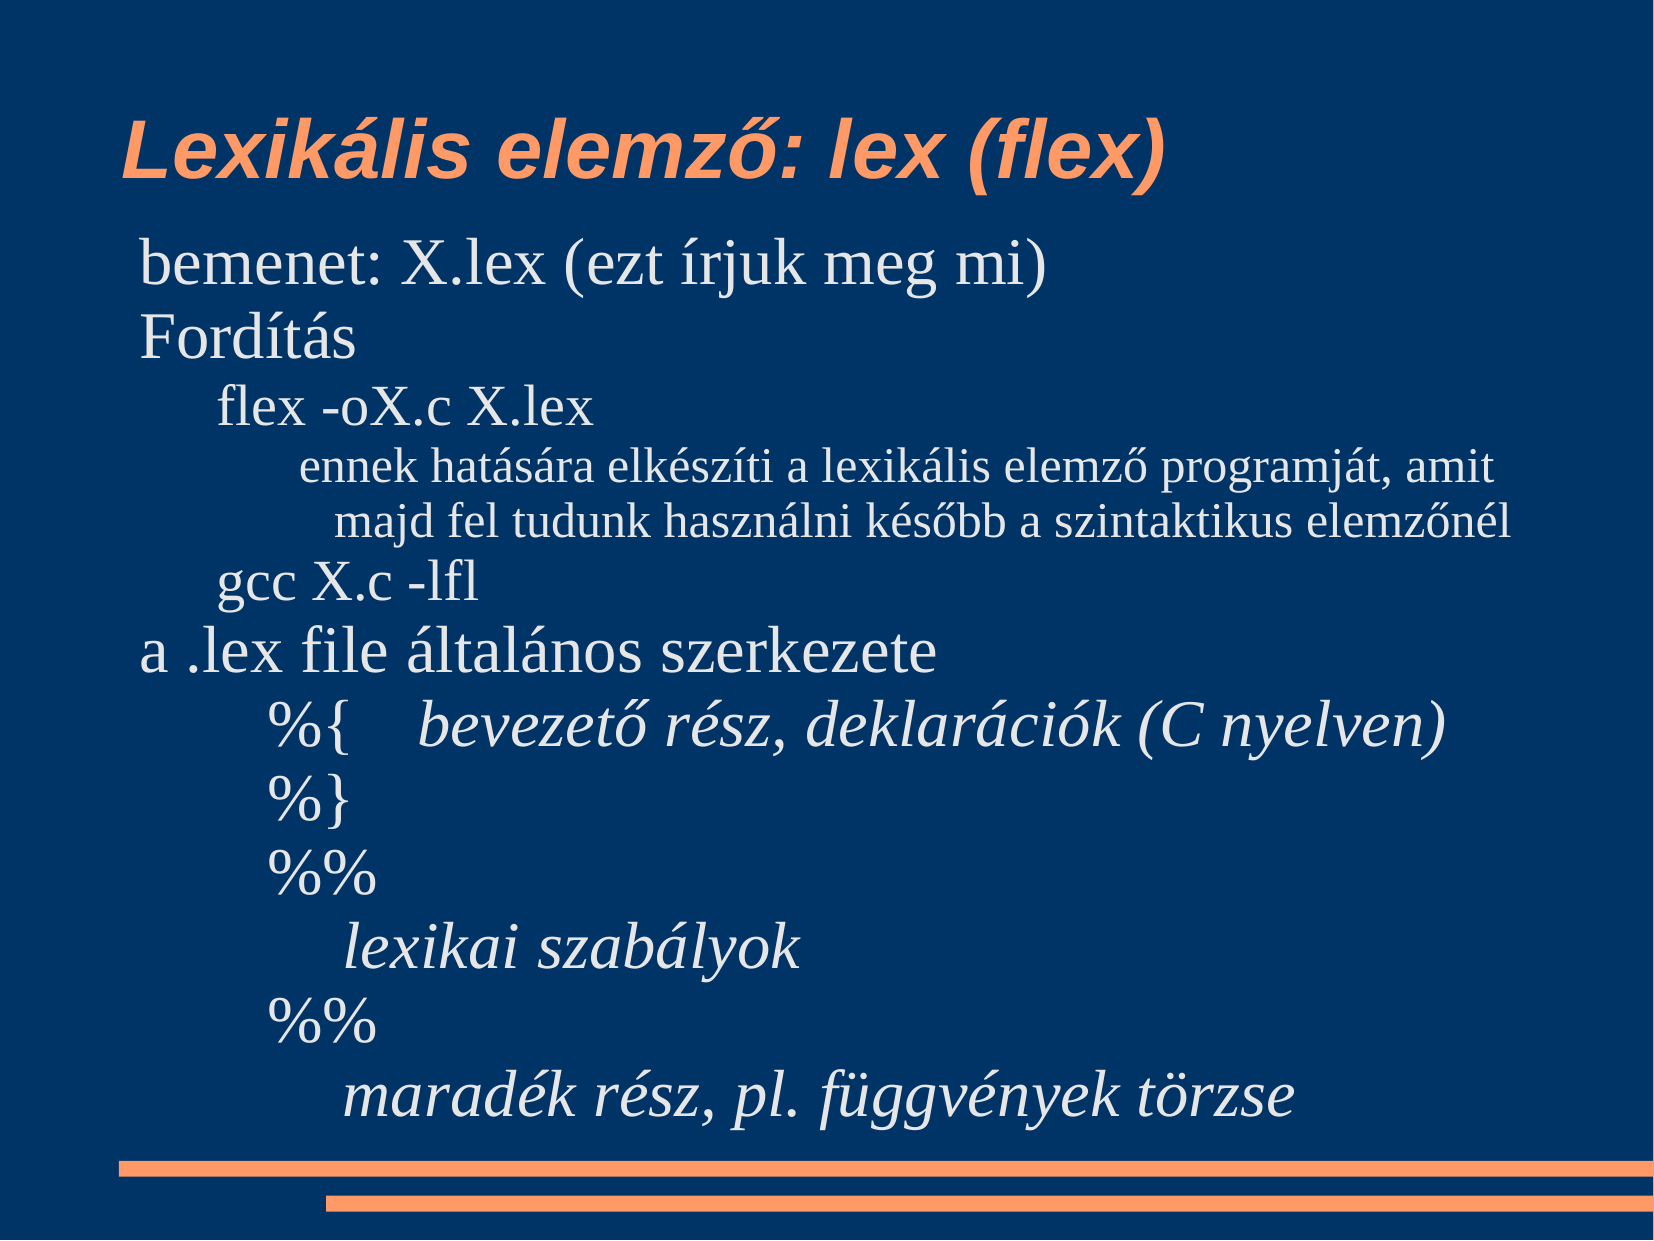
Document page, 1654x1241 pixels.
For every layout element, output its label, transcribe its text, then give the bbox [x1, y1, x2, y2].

list bemenet: X.lex (ezt írjuk meg mi) Fordítás flex -oX.c X.lex ennek hatására elkészíti a lexikális elemző programját, amit majd fel tudunk használni később a szintaktikus elemzőnél gcc X.c -lfl a .lex file általános szerkezete %{ bevezető rész, deklarációk (C nyelven) %} %% lexikai szabályok %% maradék rész, pl. függvények törzse [121, 225, 1561, 1168]
title Lexikális elemző: lex (flex) [121, 42, 1534, 225]
